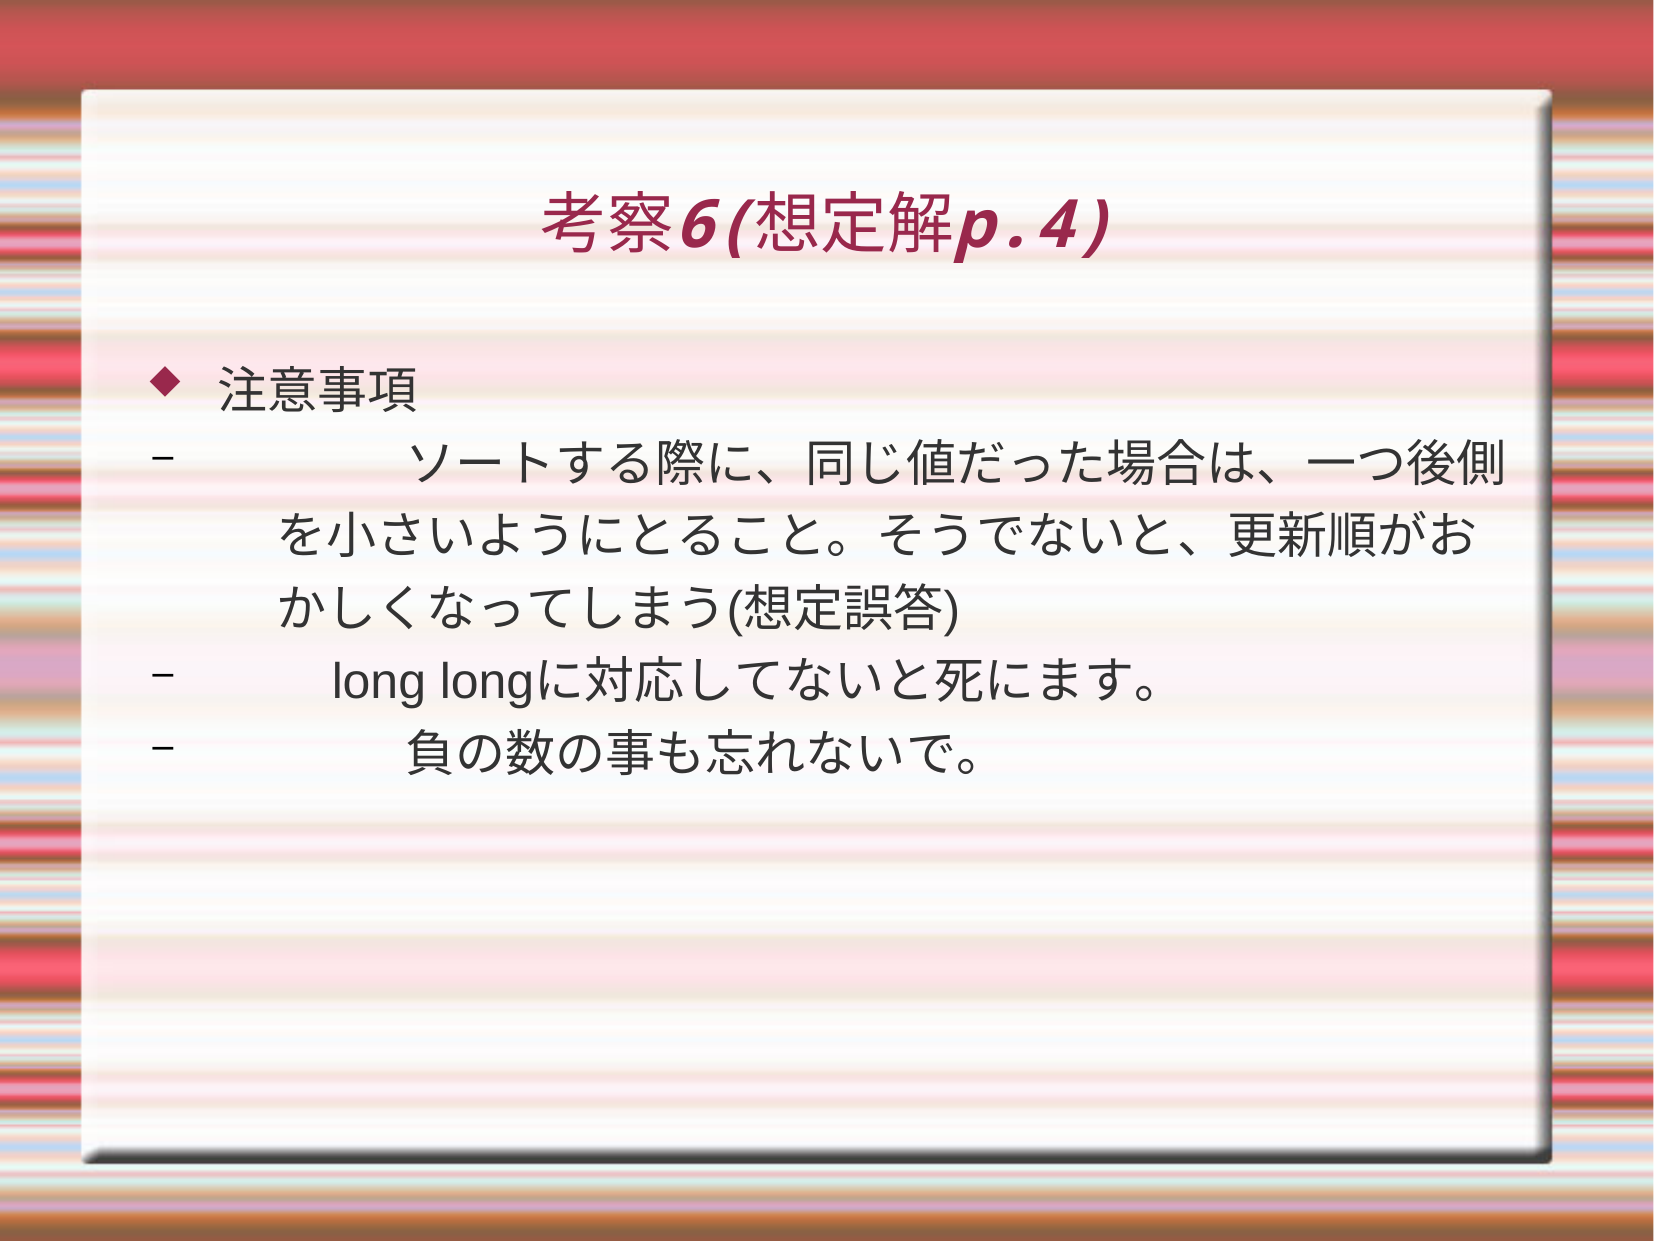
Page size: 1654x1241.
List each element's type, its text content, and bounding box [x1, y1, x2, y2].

list 注意事項 ソートする際に、同じ値だった場合は、一つ後側を小さいようにとること。そうでないと、更新順がおかしくなってしまう(想定誤答) long longに対応してないと死にます。 負の数の事も忘れないで。 [134, 350, 1516, 1132]
picture [0, 0, 1654, 1241]
title 考察6(想定解p.4) [121, 114, 1534, 322]
